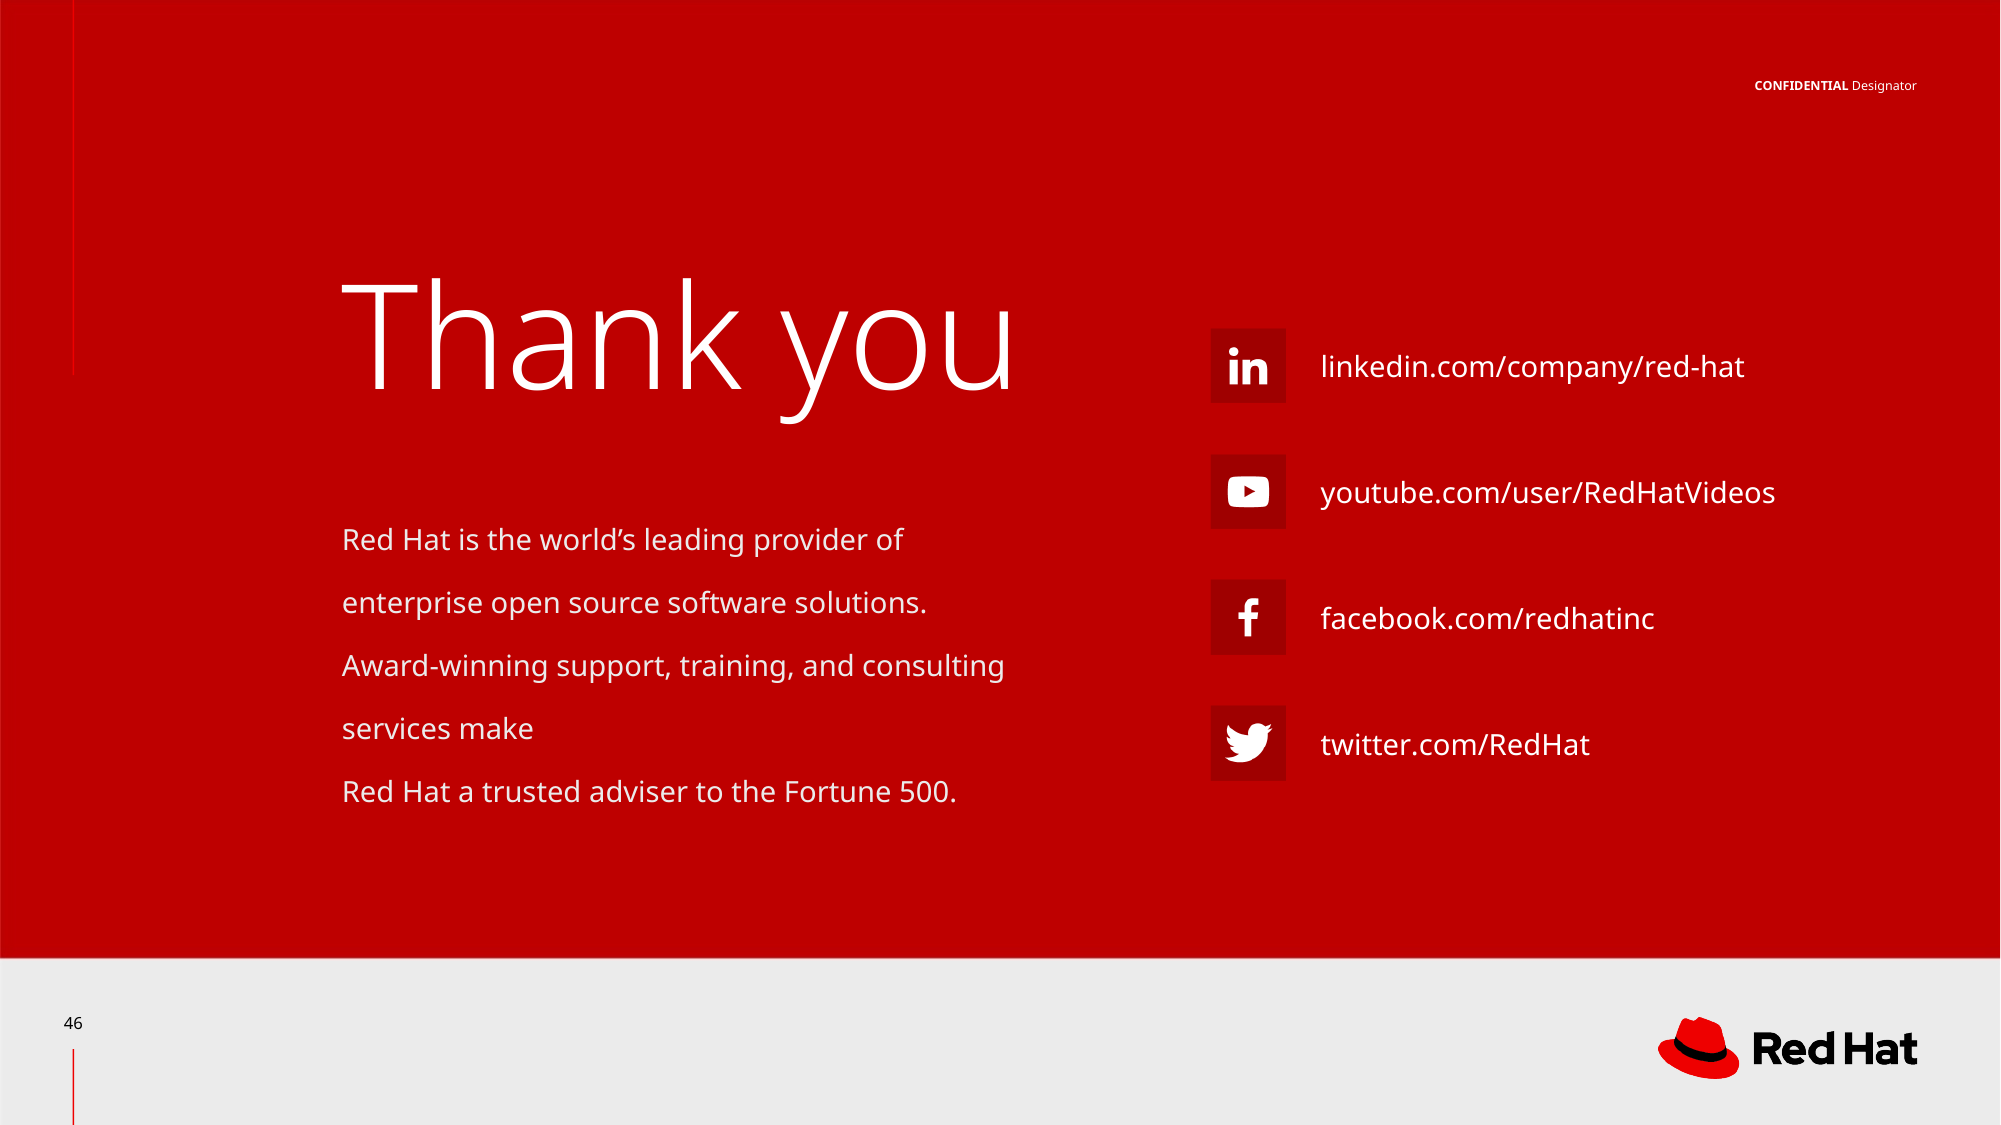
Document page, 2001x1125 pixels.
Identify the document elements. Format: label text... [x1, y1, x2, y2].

title Thank you [341, 93, 1147, 419]
picture [0, 0, 2001, 1125]
text_box Red Hat is the world’s leading provider of enterprise open source software solutions. Award-winning support, training, and consulting services make Red Hat a trusted adviser to the Fortune 500. [341, 493, 1022, 744]
